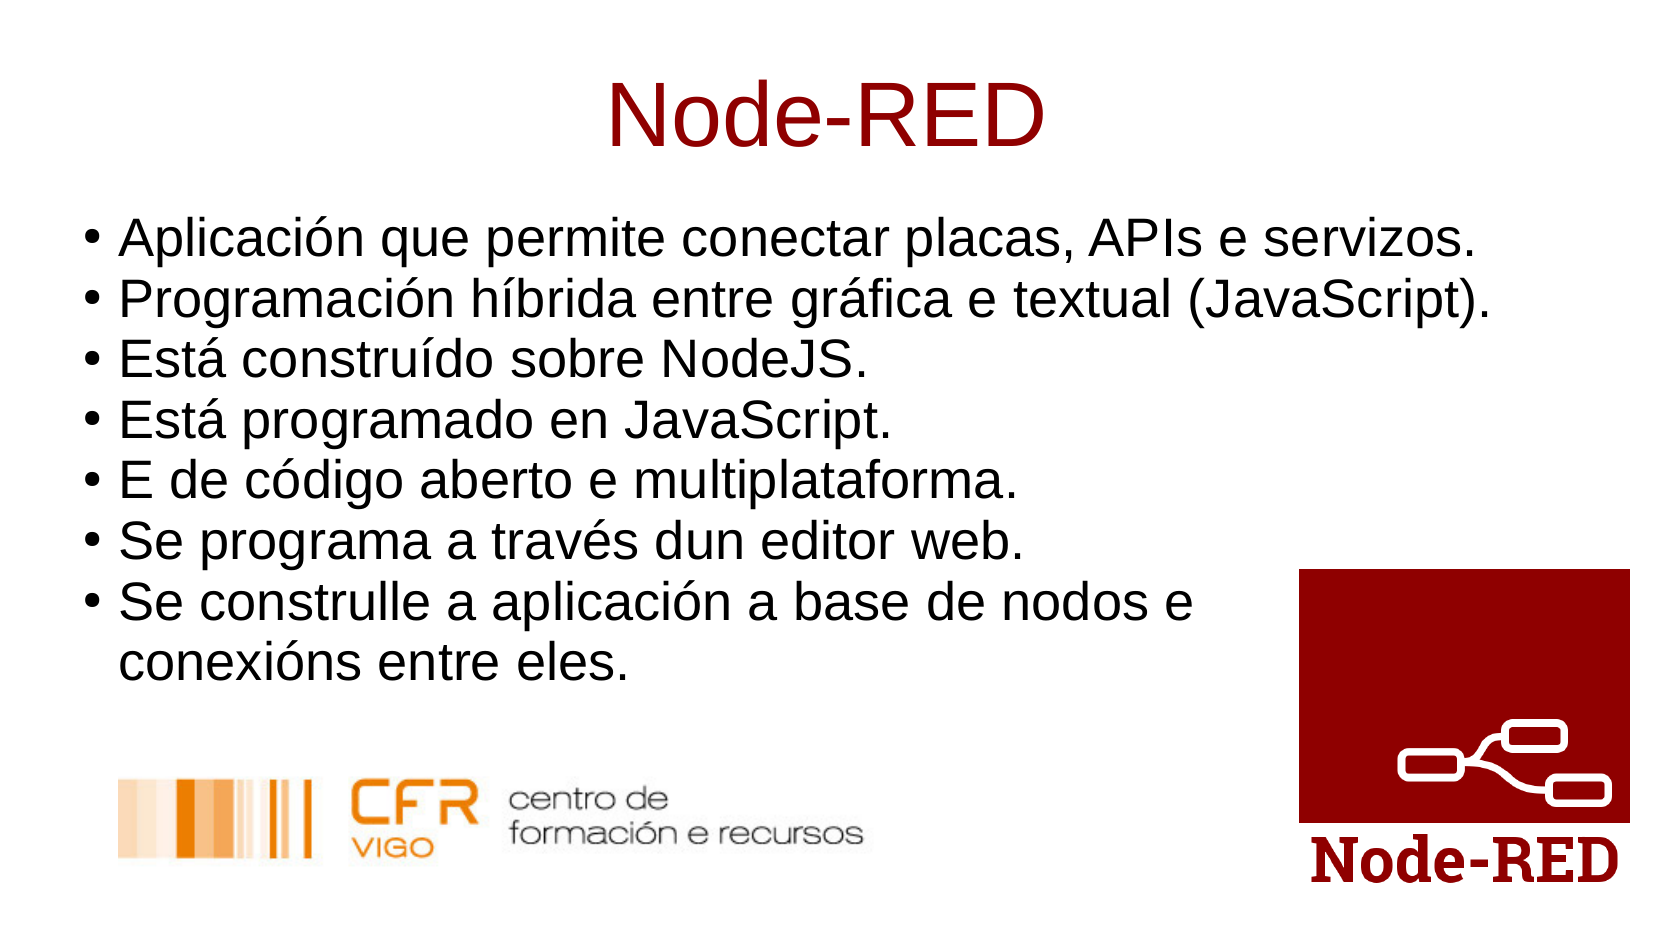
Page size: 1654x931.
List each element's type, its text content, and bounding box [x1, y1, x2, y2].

subtitle Aplicación que permite conectar placas, APIs e servizos. Programación híbrida entre gráfica e textual (JavaScript). Está construído sobre NodeJS. Está programado en JavaScript. E de código aberto e multiplataforma. Se programa a través dun editor web. Se construlle a aplicación a base de nodos e conexións entre eles. [82, 207, 1571, 767]
title Node-RED [82, 37, 1571, 193]
picture [118, 751, 1111, 886]
picture [1299, 569, 1630, 900]
